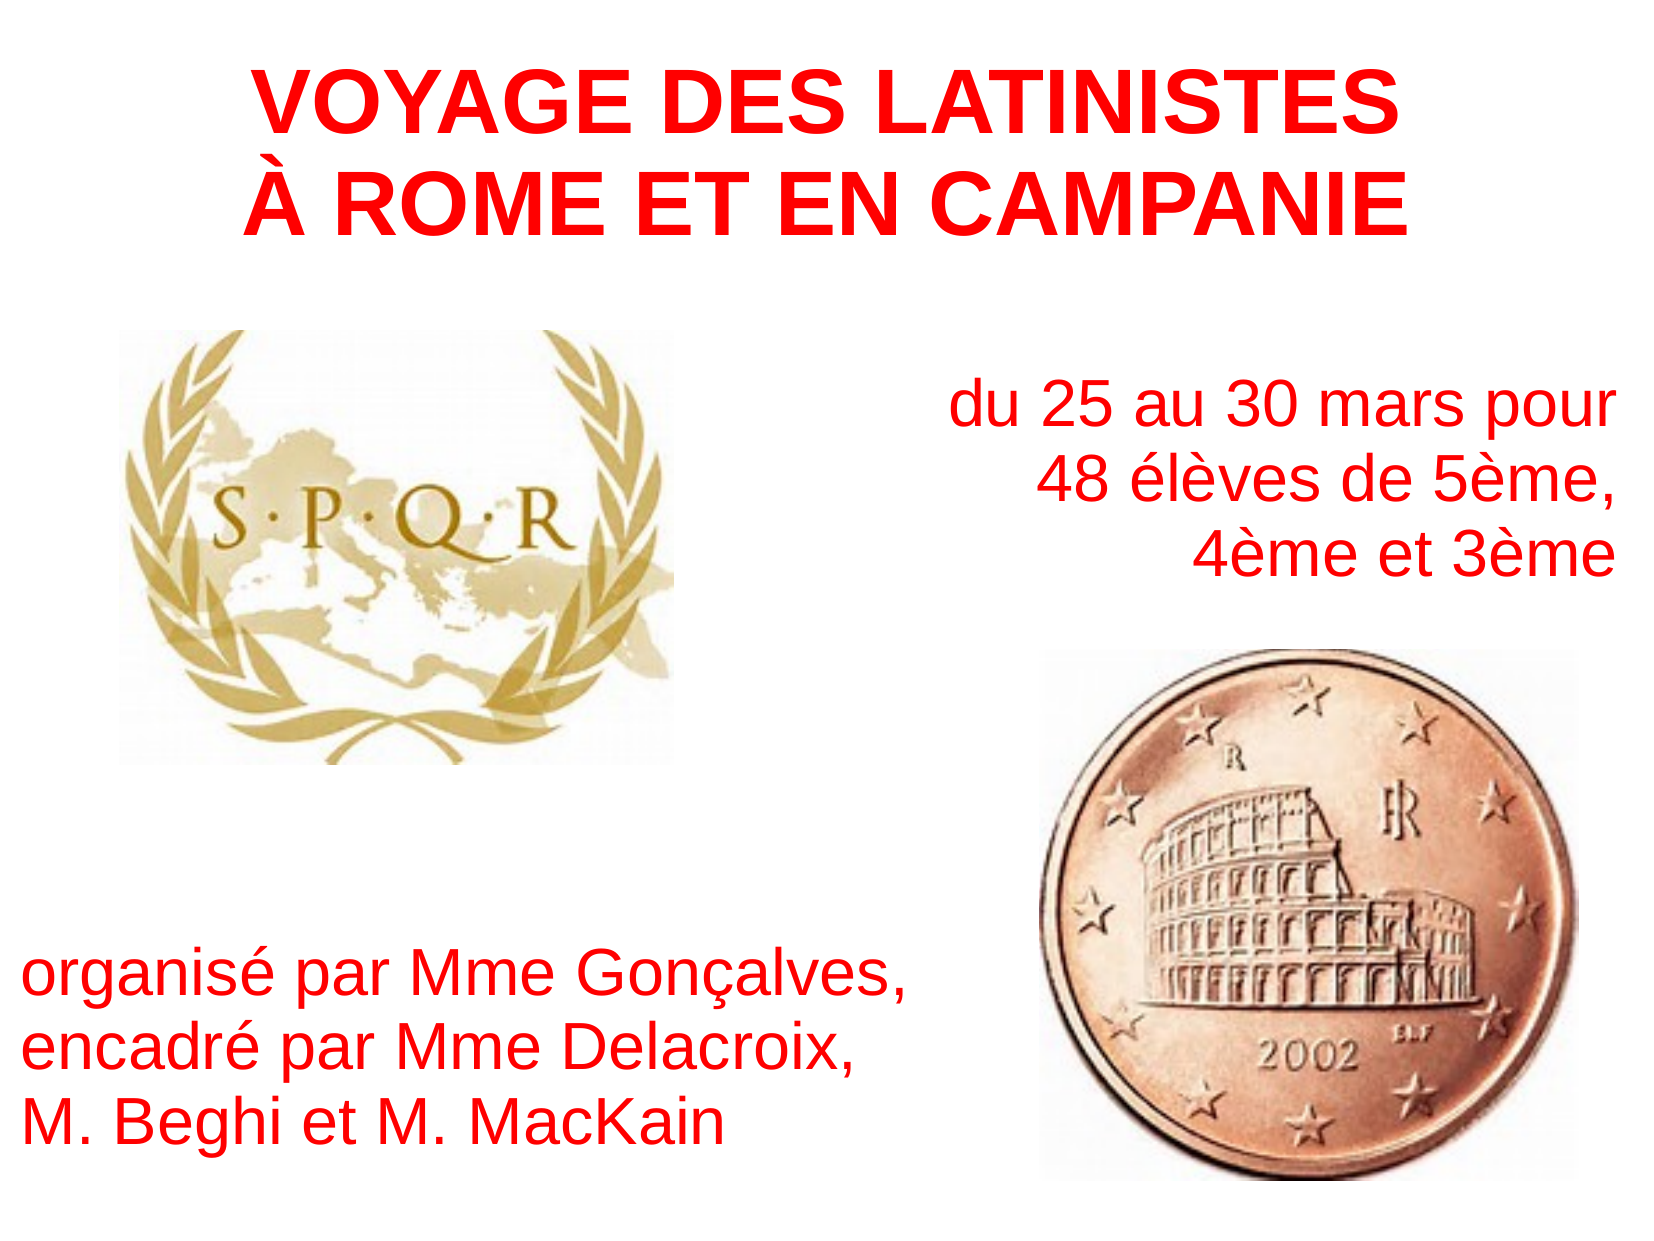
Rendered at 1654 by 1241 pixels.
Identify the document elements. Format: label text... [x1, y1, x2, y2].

text_box organisé par Mme Gonçalves, encadré par Mme Delacroix, M. Beghi et M. MacKain [5, 927, 1017, 1241]
subtitle du 25 au 30 mars pour 48 élèves de 5ème, 4ème et 3ème [885, 366, 1619, 591]
title VOYAGE DES LATINISTES À ROME ET EN CAMPANIE [82, 49, 1571, 257]
picture [119, 330, 674, 765]
picture [1039, 649, 1579, 1181]
